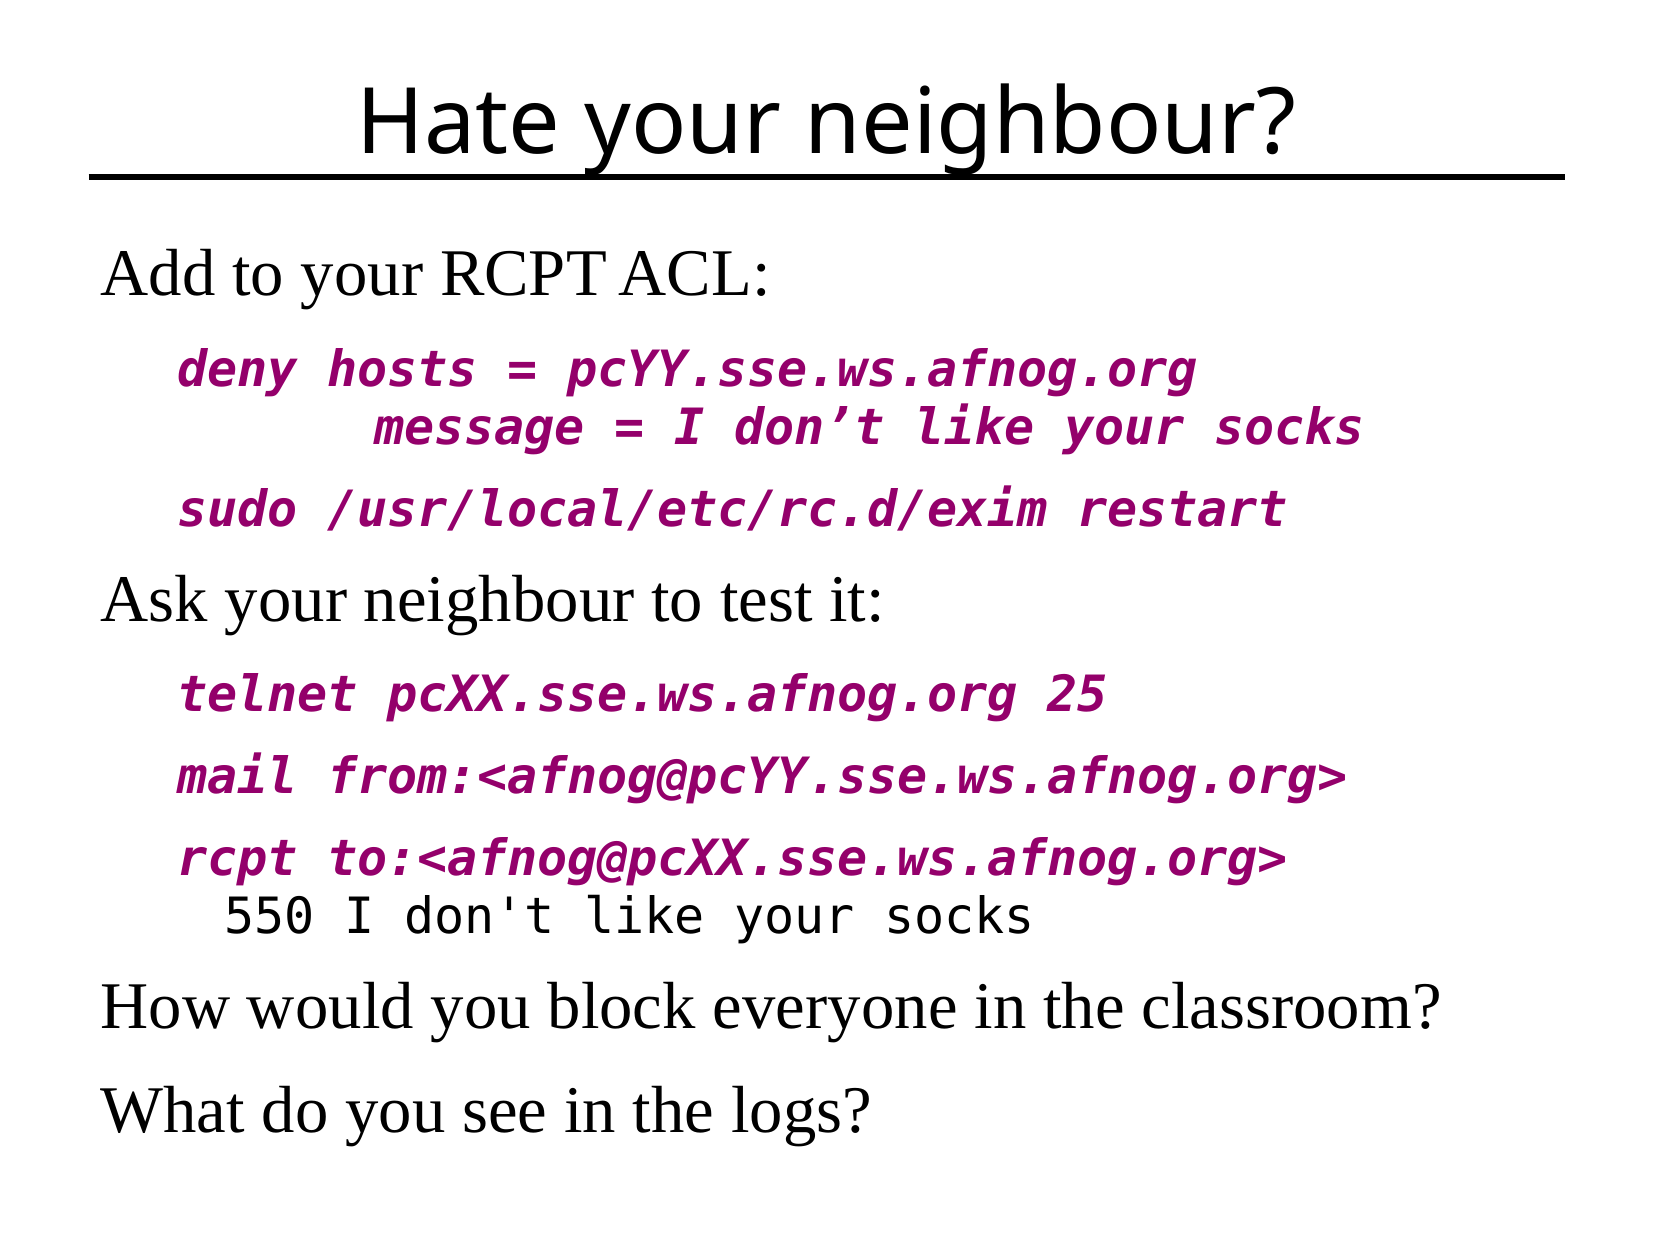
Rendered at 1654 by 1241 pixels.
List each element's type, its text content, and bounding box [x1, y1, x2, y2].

title Hate your neighbour? [82, 36, 1571, 200]
list Add to your RCPT ACL: deny hosts = pcYY.sse.ws.afnog.org message = I don’t like your socks sudo /usr/local/etc/rc.d/exim restart Ask your neighbour to test it: telnet pcXX.sse.ws.afnog.org 25 mail from:<afnog@pcYY.sse.ws.afnog.org> rcpt to:<afnog@pcXX.sse.ws.afnog.org> 550 I don't like your socks How would you block everyone in the classroom? What do you see in the logs? [82, 236, 1571, 1147]
